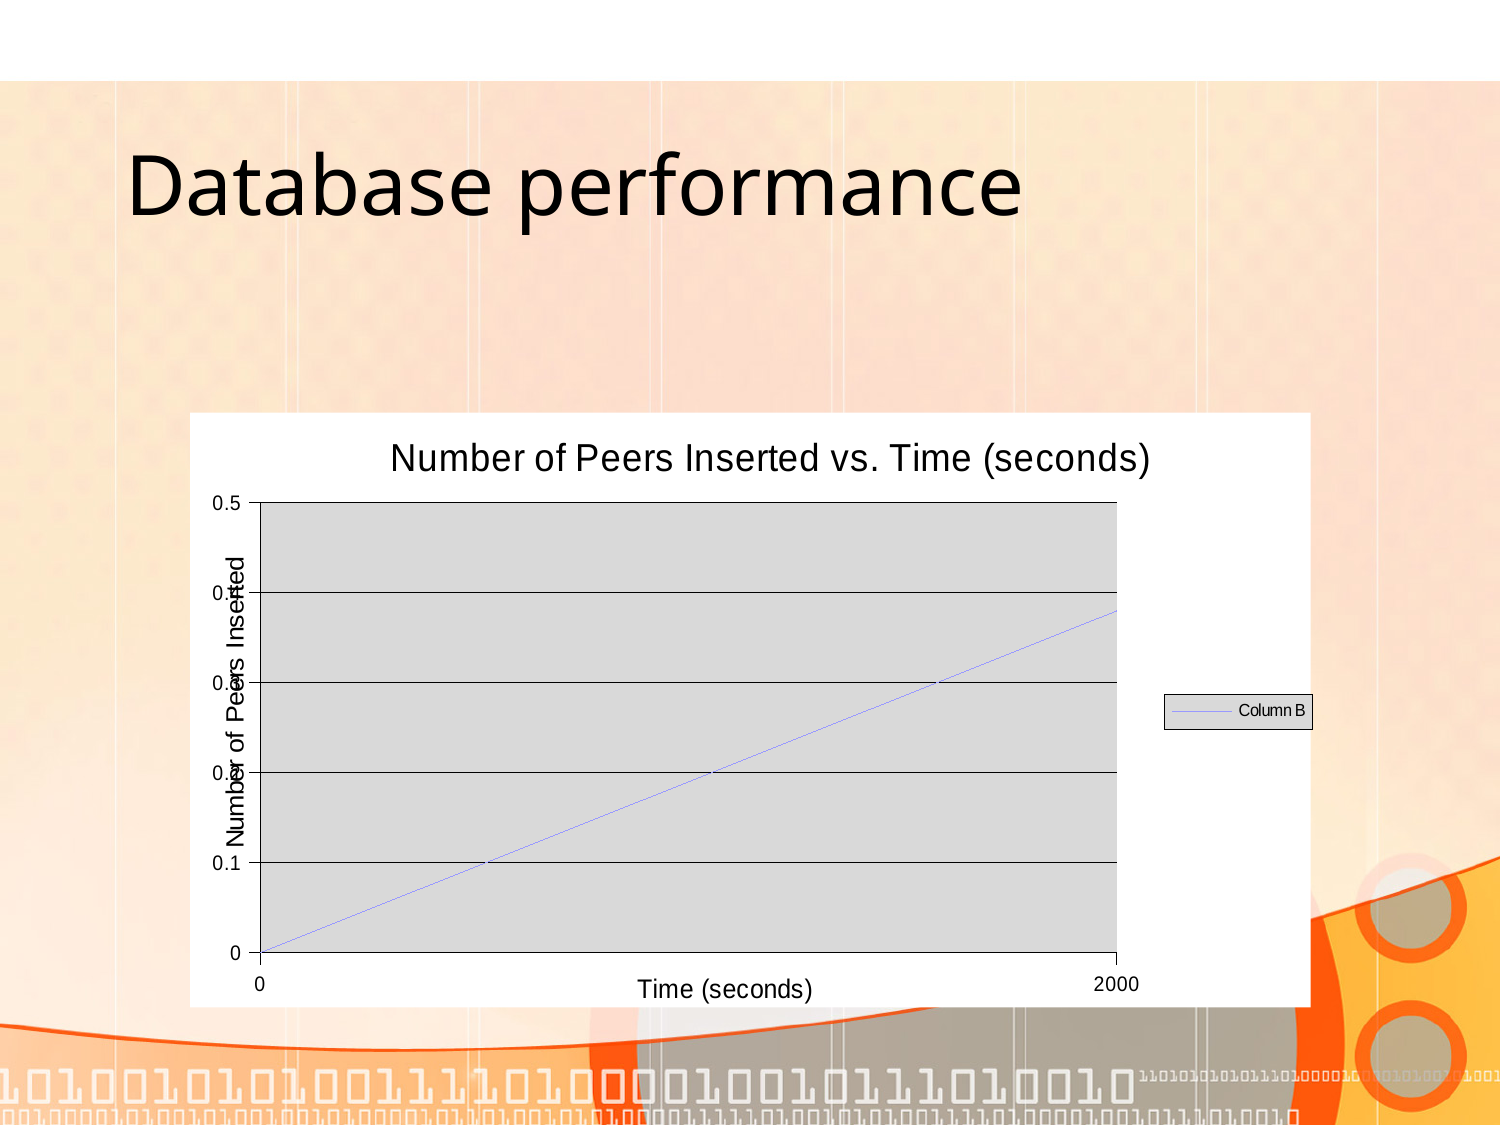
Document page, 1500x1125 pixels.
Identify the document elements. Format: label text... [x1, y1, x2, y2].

chart [190, 412, 1313, 1013]
title Database performance [125, 75, 1388, 291]
picture [0, 0, 1500, 1125]
